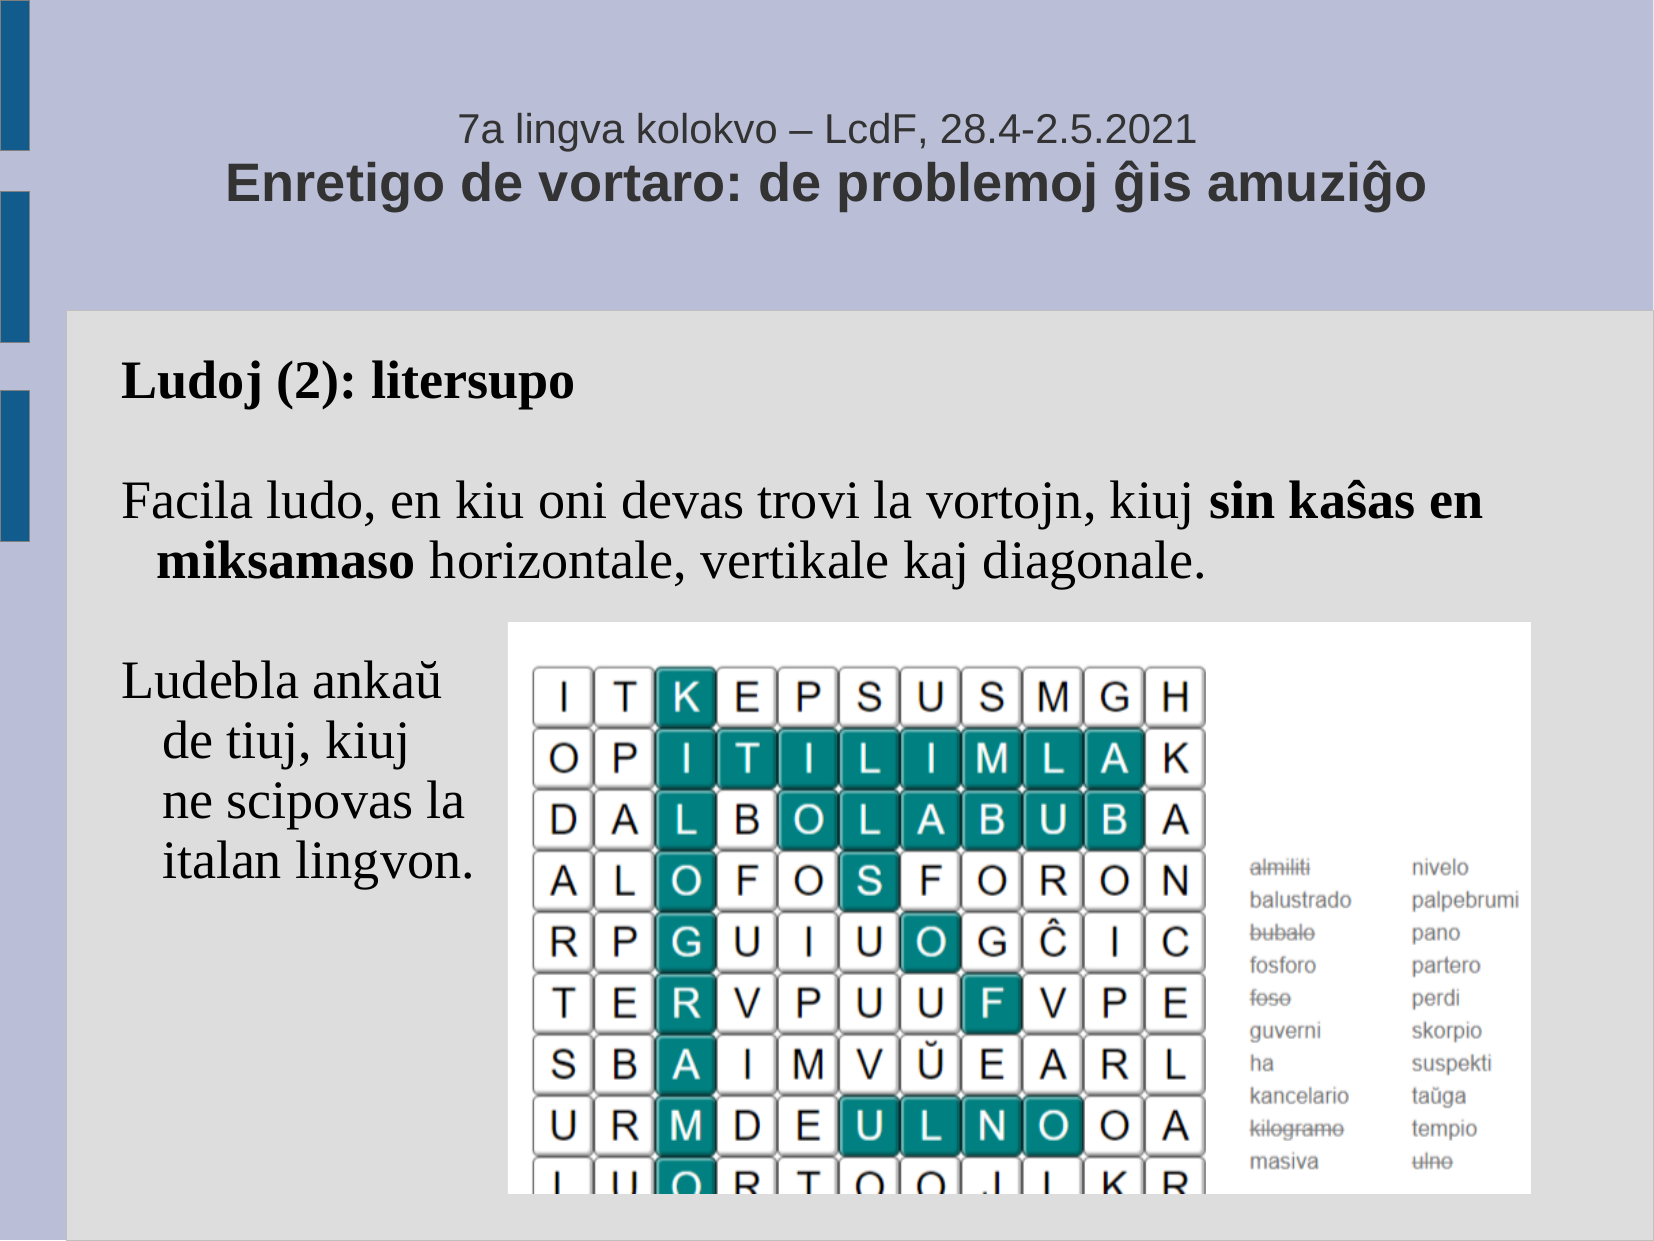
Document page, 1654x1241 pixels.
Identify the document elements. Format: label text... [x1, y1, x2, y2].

picture [507, 622, 1531, 1194]
title 7a lingva kolokvo – LcdF, 28.4-2.5.2021 Enretigo de vortaro: de problemoj ĝis amuziĝo [121, 55, 1534, 263]
subtitle Ludoj (2): litersupo Facila ludo, en kiu oni devas trovi la vortojn, kiuj sin kaŝas en miksamaso horizontale, vertikale kaj diagonale. Ludebla ankaŭ de tiuj, kiuj ne scipovas la italan lingvon. [121, 336, 1534, 1182]
